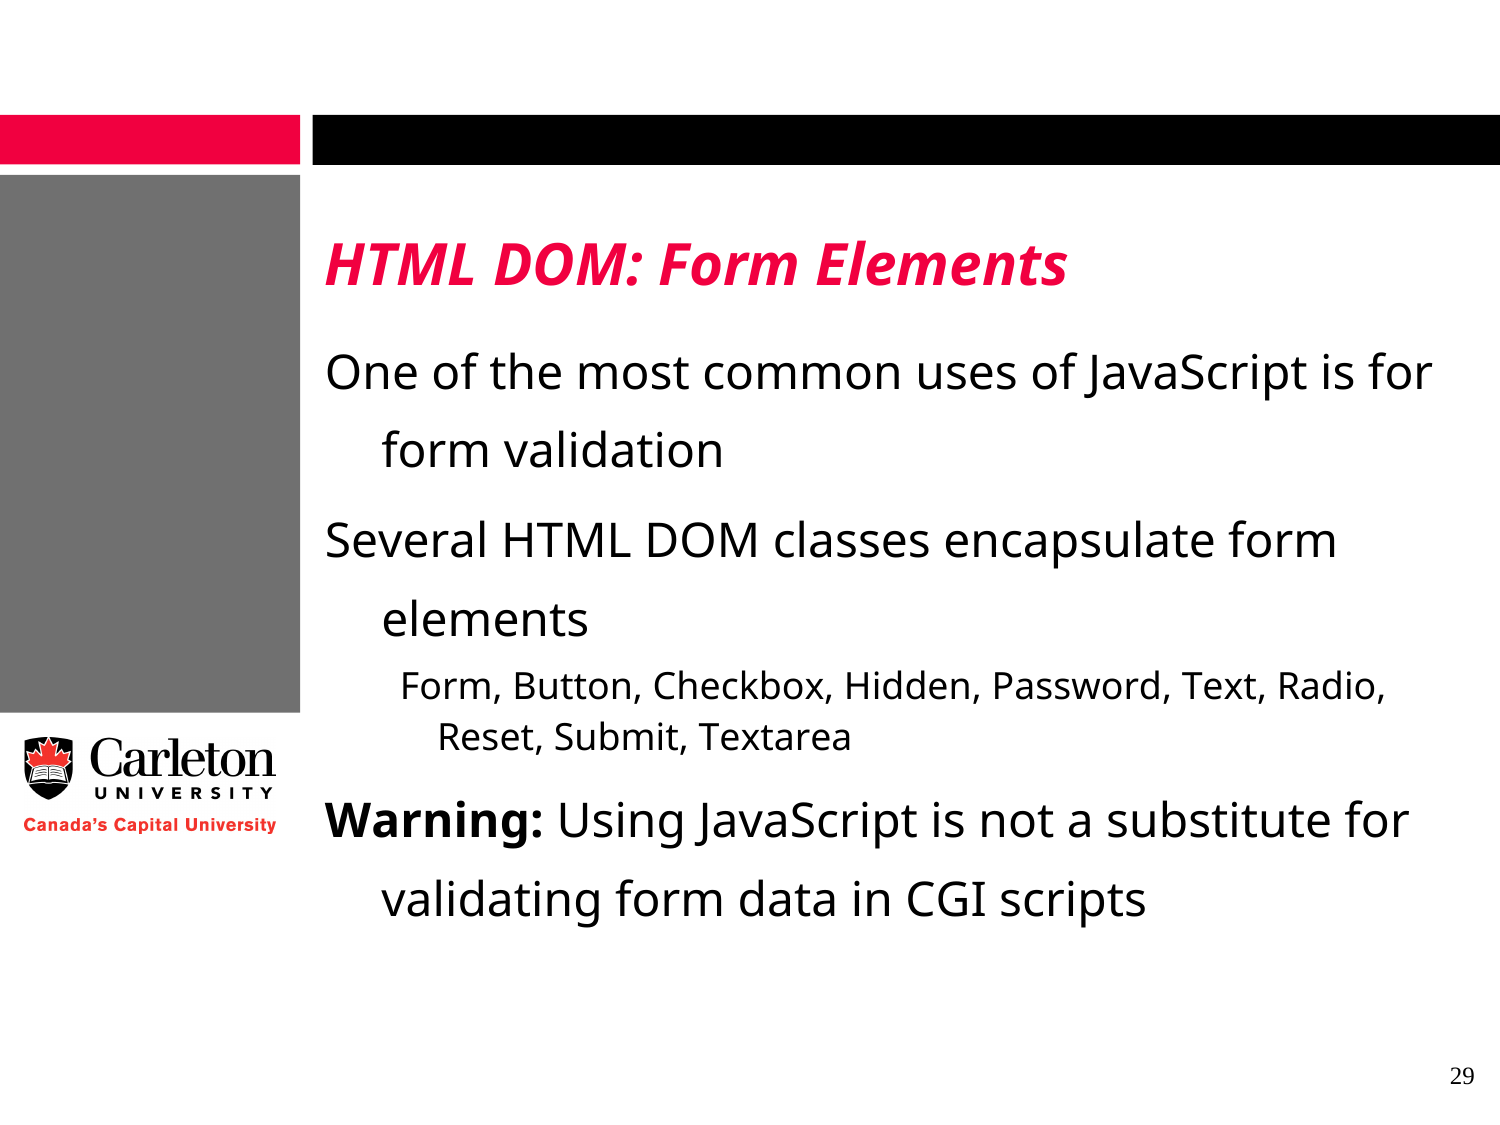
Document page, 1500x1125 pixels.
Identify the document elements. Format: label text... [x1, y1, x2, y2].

title HTML DOM: Form Elements [324, 194, 1450, 324]
picture [24, 737, 276, 834]
list One of the most common uses of JavaScript is for form validation Several HTML DOM classes encapsulate form elements Form, Button, Checkbox, Hidden, Password, Text, Radio, Reset, Submit, Textarea Warning: Using JavaScript is not a substitute for validating form data in CGI scripts [324, 324, 1450, 1036]
